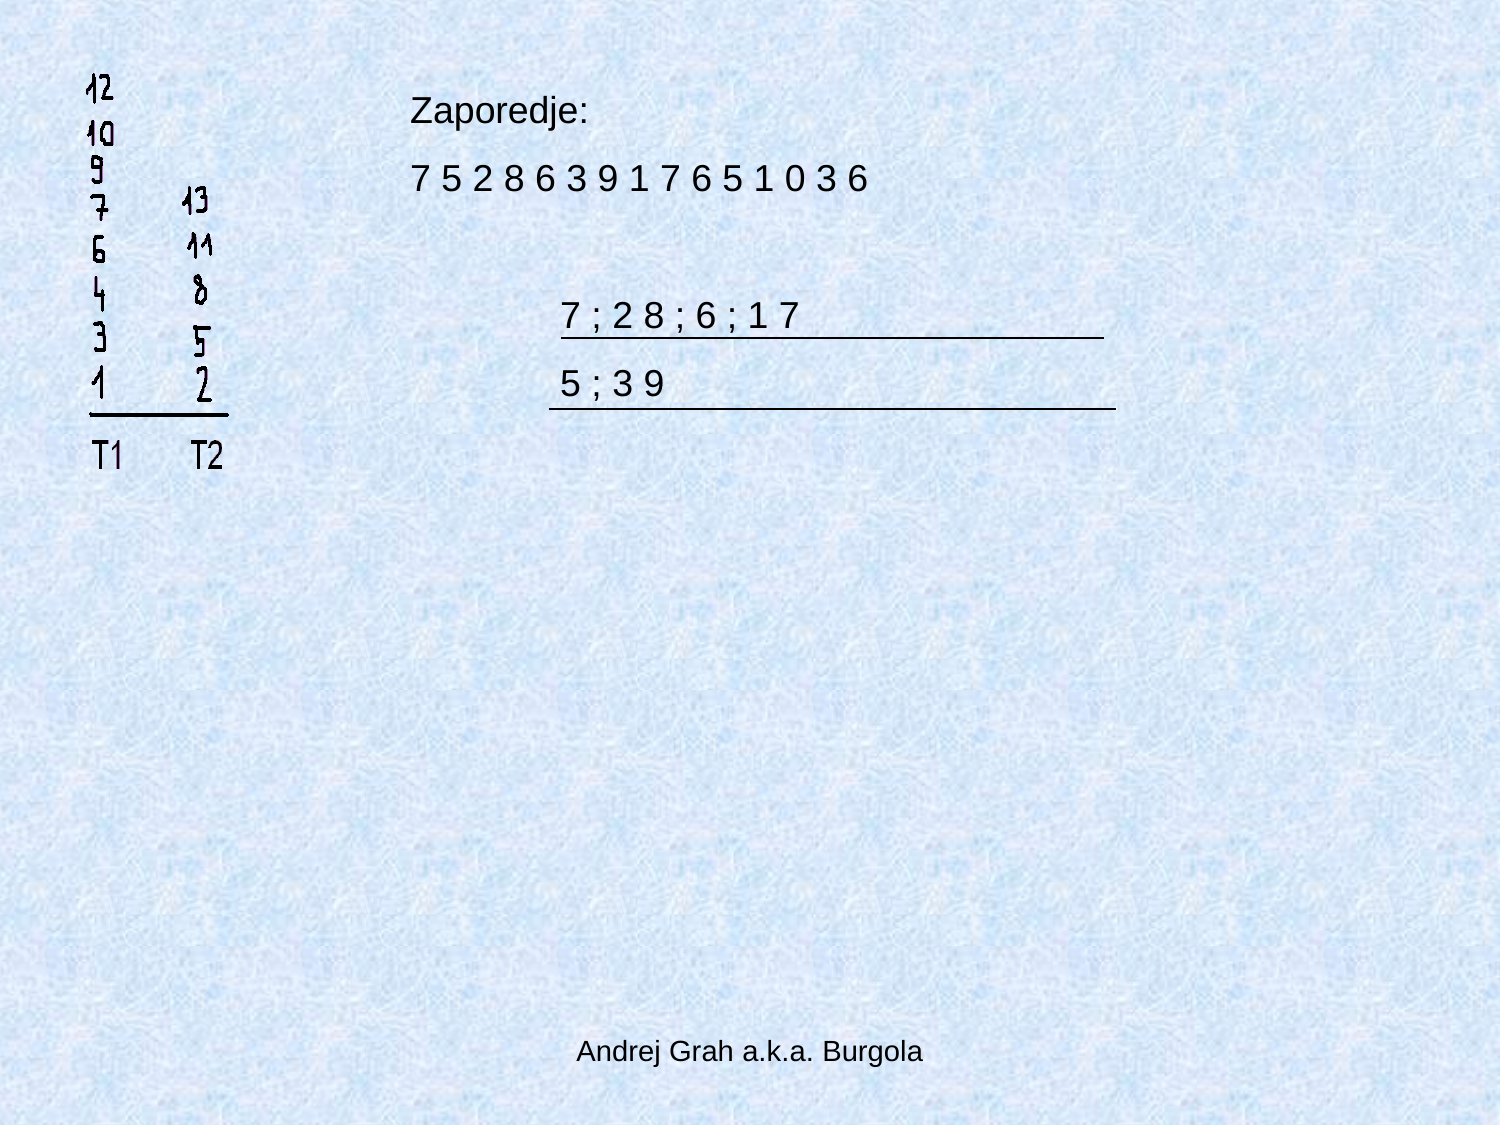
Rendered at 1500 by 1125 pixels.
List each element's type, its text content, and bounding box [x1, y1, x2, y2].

text_box Zaporedje: 7 5 2 8 6 3 9 1 7 6 5 1 0 3 6 7 ; 2 8 ; 6 ; 1 7 5 ; 3 9 [395, 78, 1223, 549]
text_box Andrej Grah a.k.a. Burgola [512, 1024, 988, 1103]
picture [0, 0, 1500, 1125]
